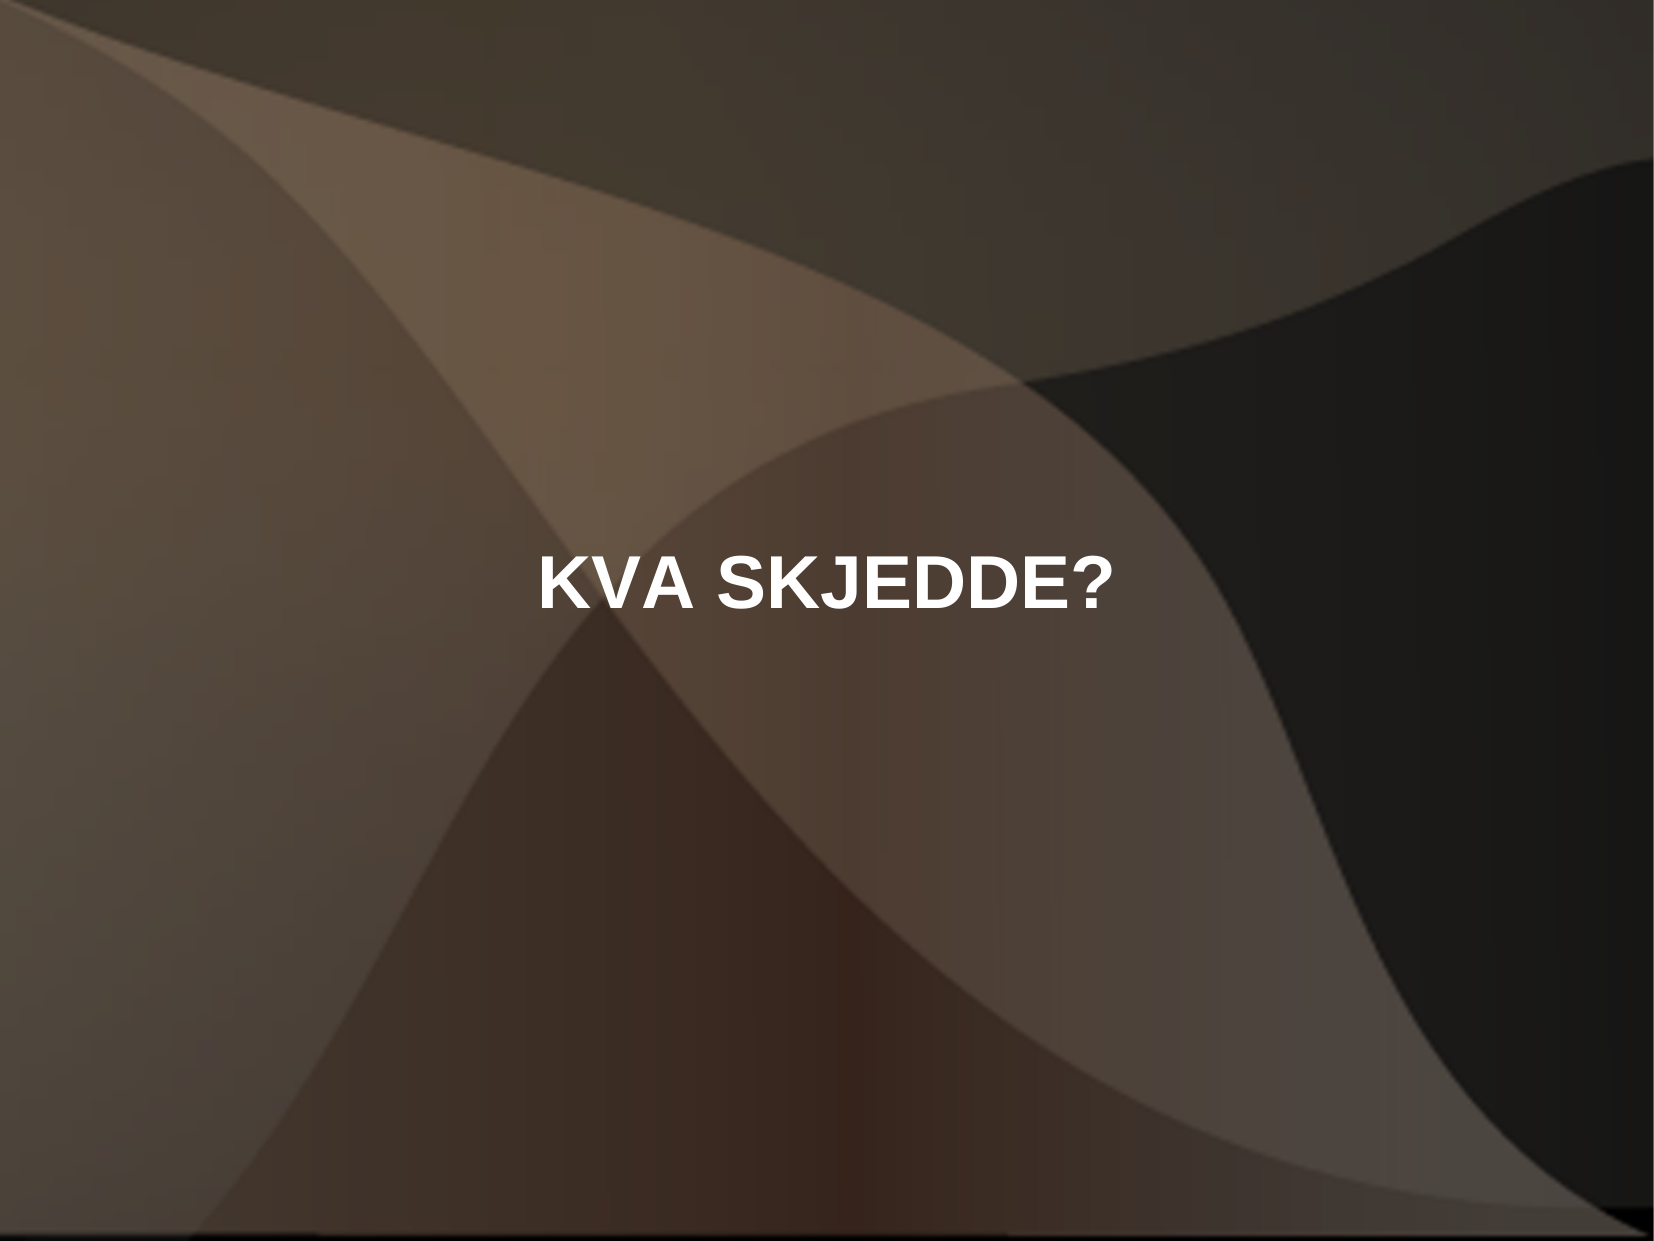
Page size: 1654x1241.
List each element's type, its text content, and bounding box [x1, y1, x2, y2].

subtitle KVA SKJEDDE? [82, 49, 1571, 1109]
